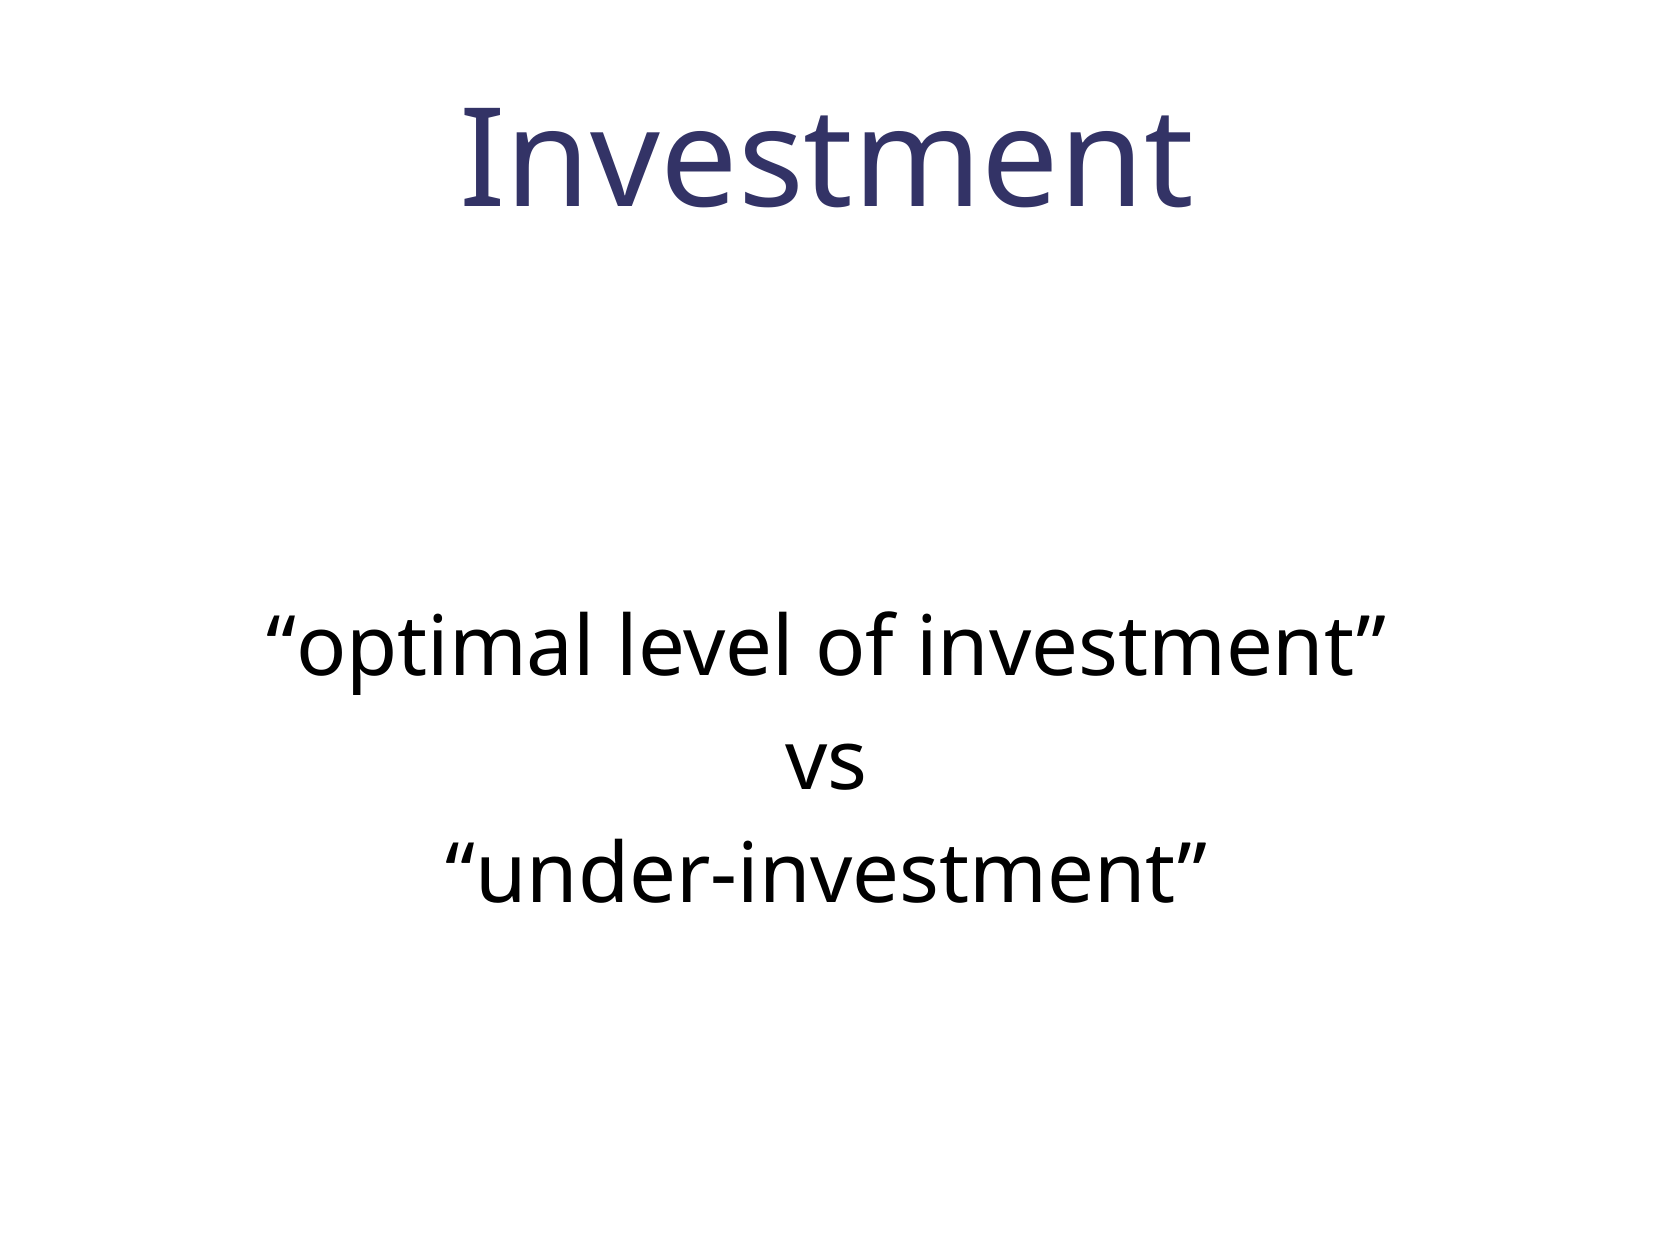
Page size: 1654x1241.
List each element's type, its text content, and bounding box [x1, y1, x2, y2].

subtitle “optimal level of investment” vs “under-investment” [82, 412, 1571, 1102]
title Investment [82, 56, 1571, 250]
